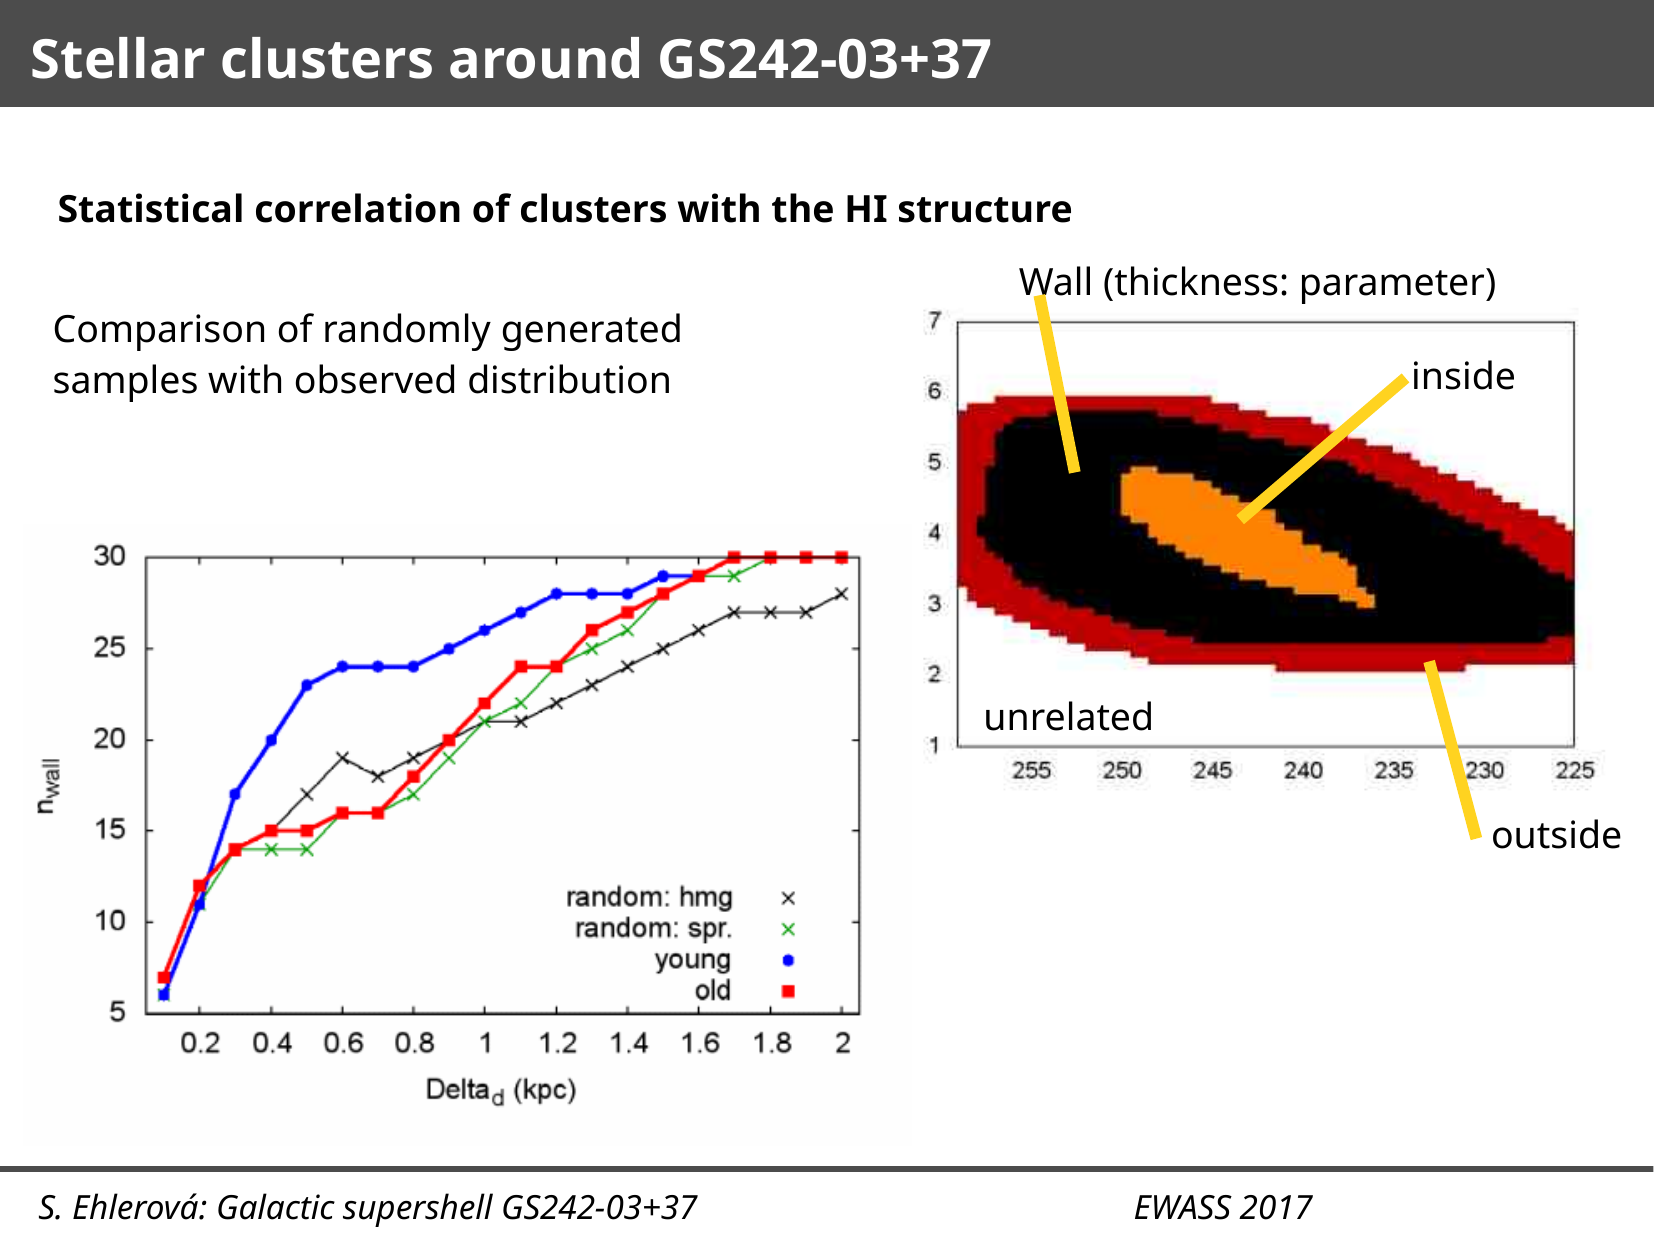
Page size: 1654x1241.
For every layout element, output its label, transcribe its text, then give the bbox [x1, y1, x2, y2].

picture [23, 295, 1617, 1146]
text_box unrelated [968, 683, 1177, 745]
text_box Stellar clusters around GS242-03+37 [15, 13, 1183, 95]
text_box inside [1396, 342, 1536, 404]
text_box S. Ehlerová: Galactic supershell GS242-03+37 EWASS 2017 [23, 1176, 1643, 1232]
text_box [0, 0, 1654, 107]
text_box Comparison of randomly generated samples with observed distribution [37, 295, 733, 402]
text_box Statistical correlation of clusters with the HI structure [42, 175, 1219, 237]
text_box outside [1476, 801, 1643, 863]
text_box Wall (thickness: parameter) [1003, 248, 1560, 309]
